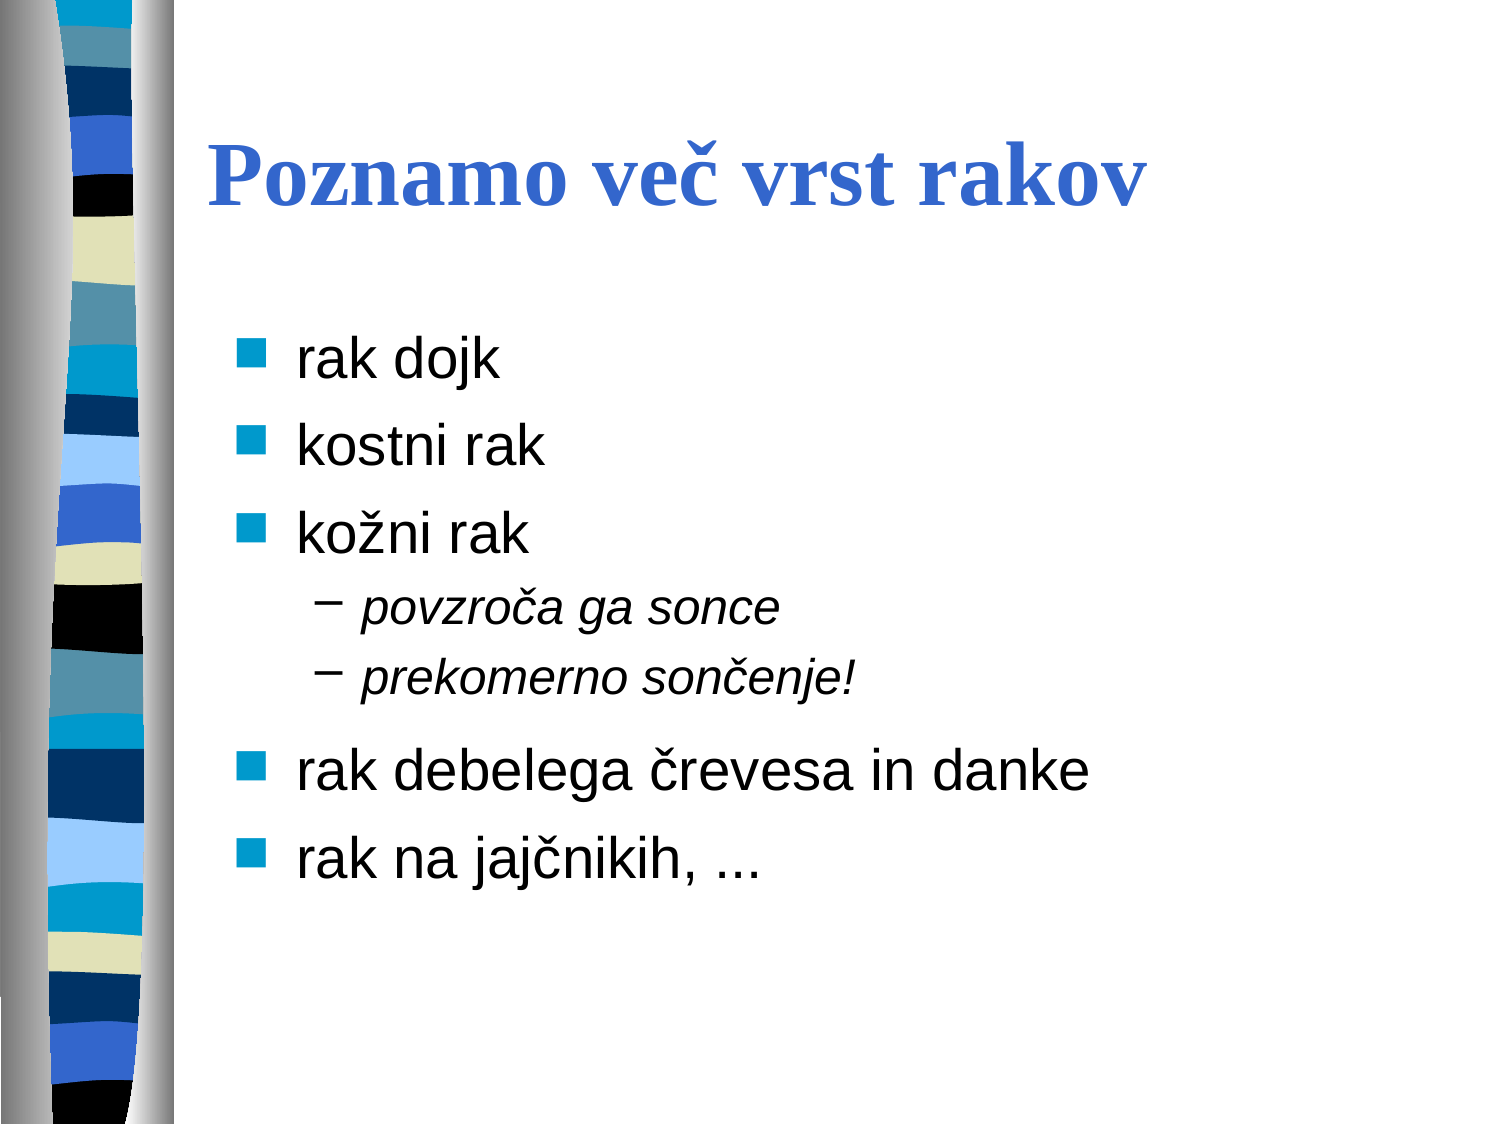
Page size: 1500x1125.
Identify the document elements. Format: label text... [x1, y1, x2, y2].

text_box kostni rak [224, 399, 1500, 475]
title Poznamo več vrst rakov [192, 75, 1468, 263]
text_box rak na jajčnikih, ... [224, 812, 1500, 900]
text_box rak debelega črevesa in danke [224, 724, 1500, 812]
text_box kožni rak povzroča ga sonce prekomerno sončenje! [224, 487, 1500, 713]
list rak dojk [225, 312, 1500, 399]
